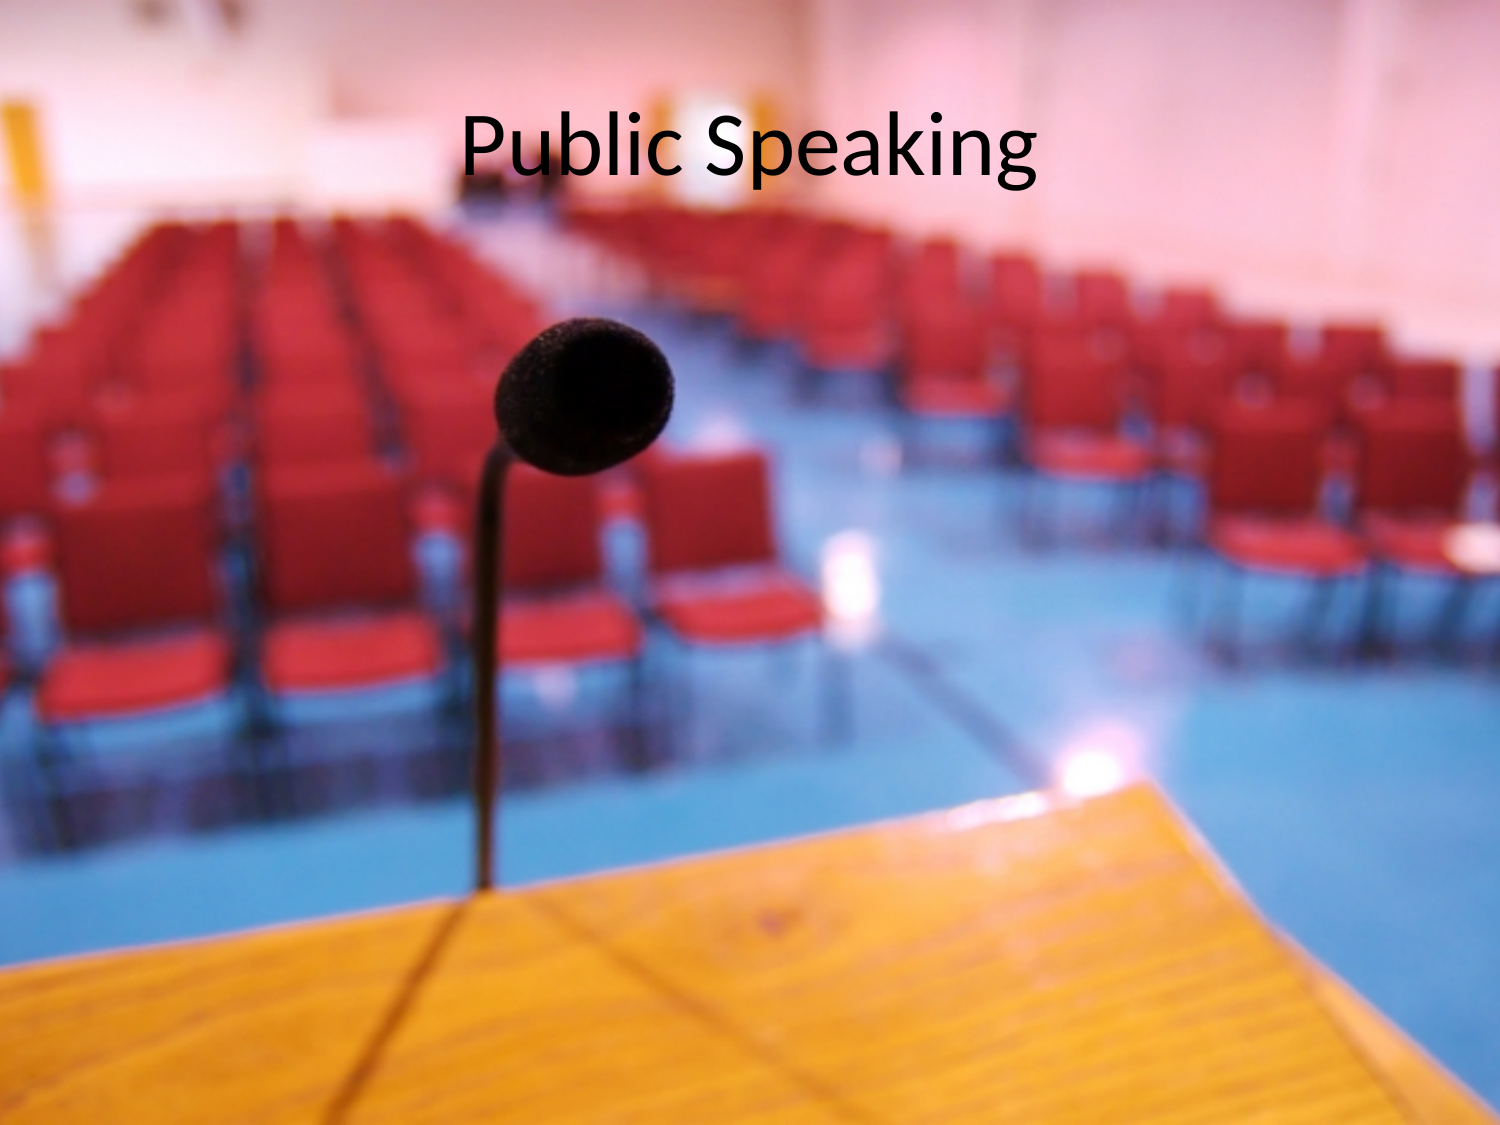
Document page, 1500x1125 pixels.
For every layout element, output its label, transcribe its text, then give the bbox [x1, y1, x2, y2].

picture [0, 0, 1500, 1125]
title Public Speaking [75, 45, 1425, 233]
